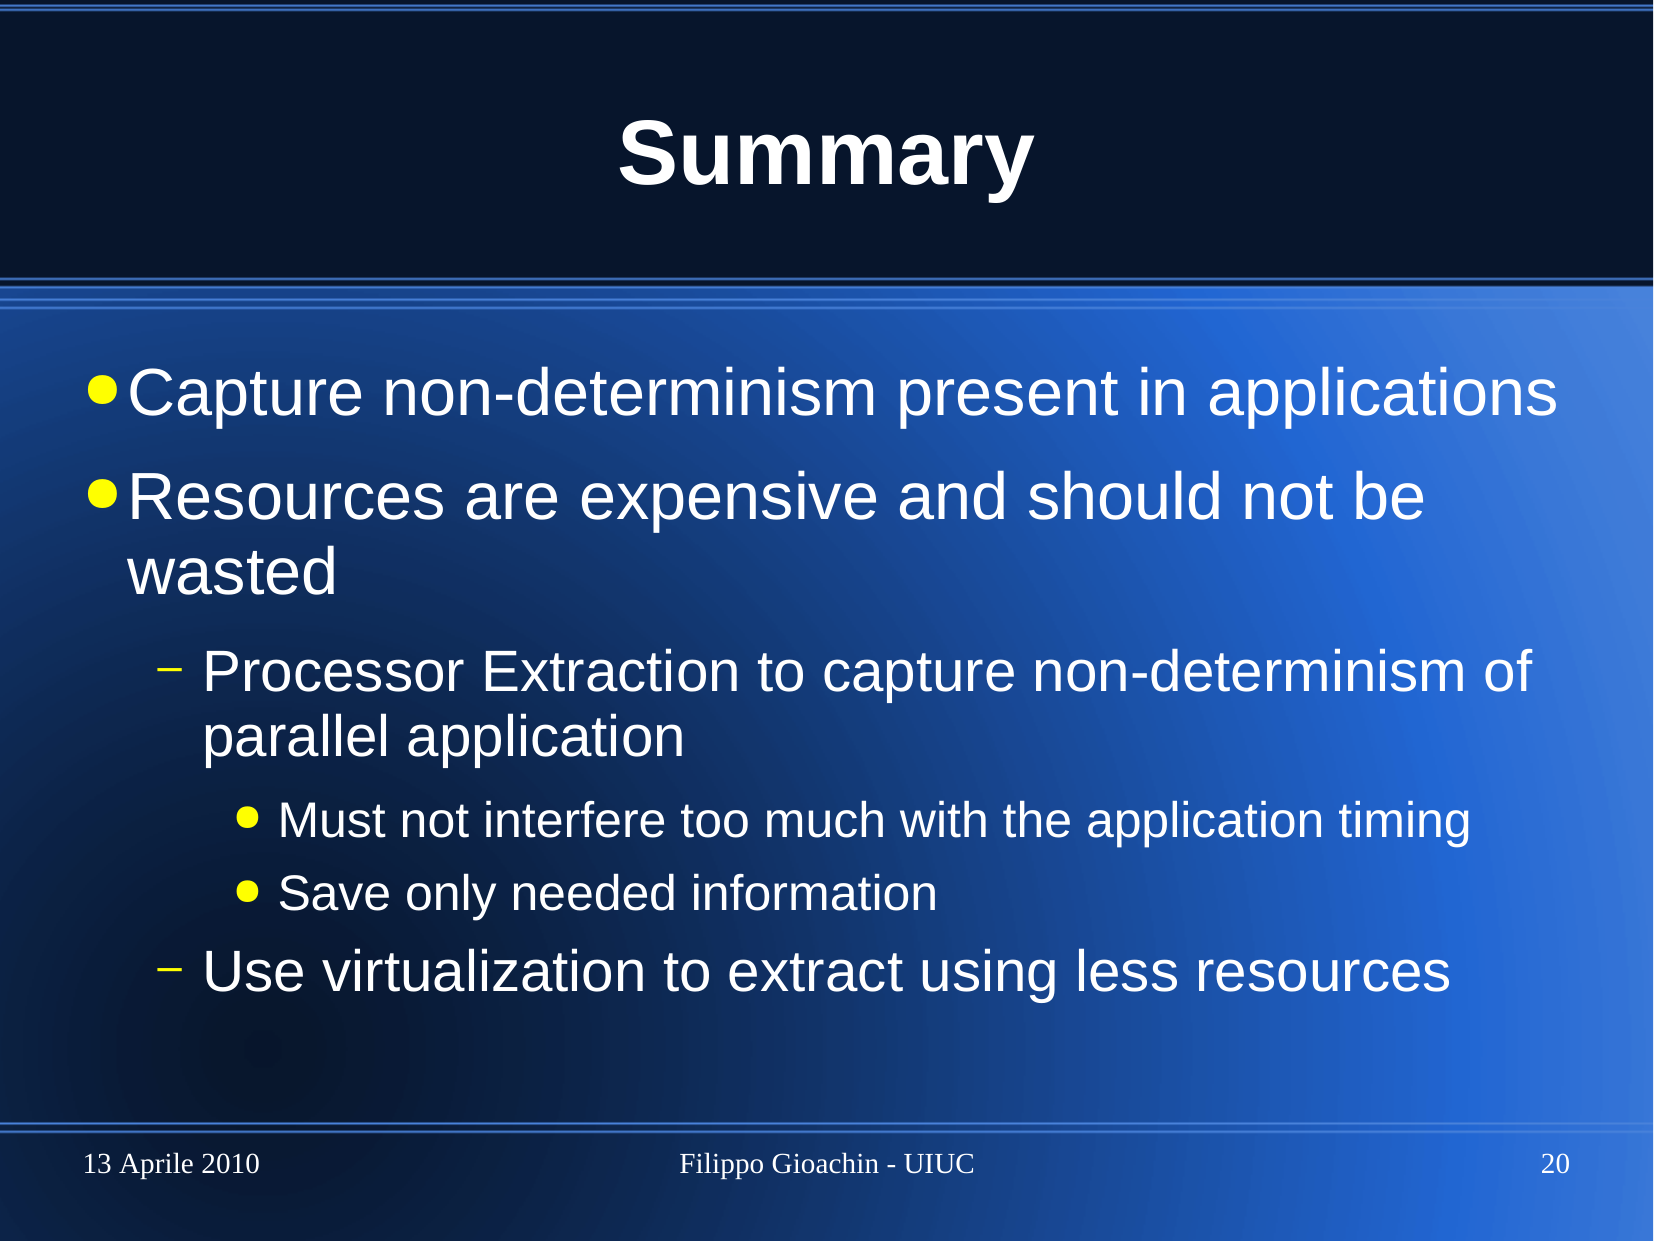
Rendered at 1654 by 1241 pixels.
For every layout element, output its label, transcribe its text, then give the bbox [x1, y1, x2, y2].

title Summary [82, 49, 1571, 257]
list Capture non-determinism present in applications Resources are expensive and should not be wasted Processor Extraction to capture non-determinism of parallel application Must not interfere too much with the application timing Save only needed information Use virtualization to extract using less resources [82, 355, 1571, 1160]
picture [0, 0, 1654, 1241]
